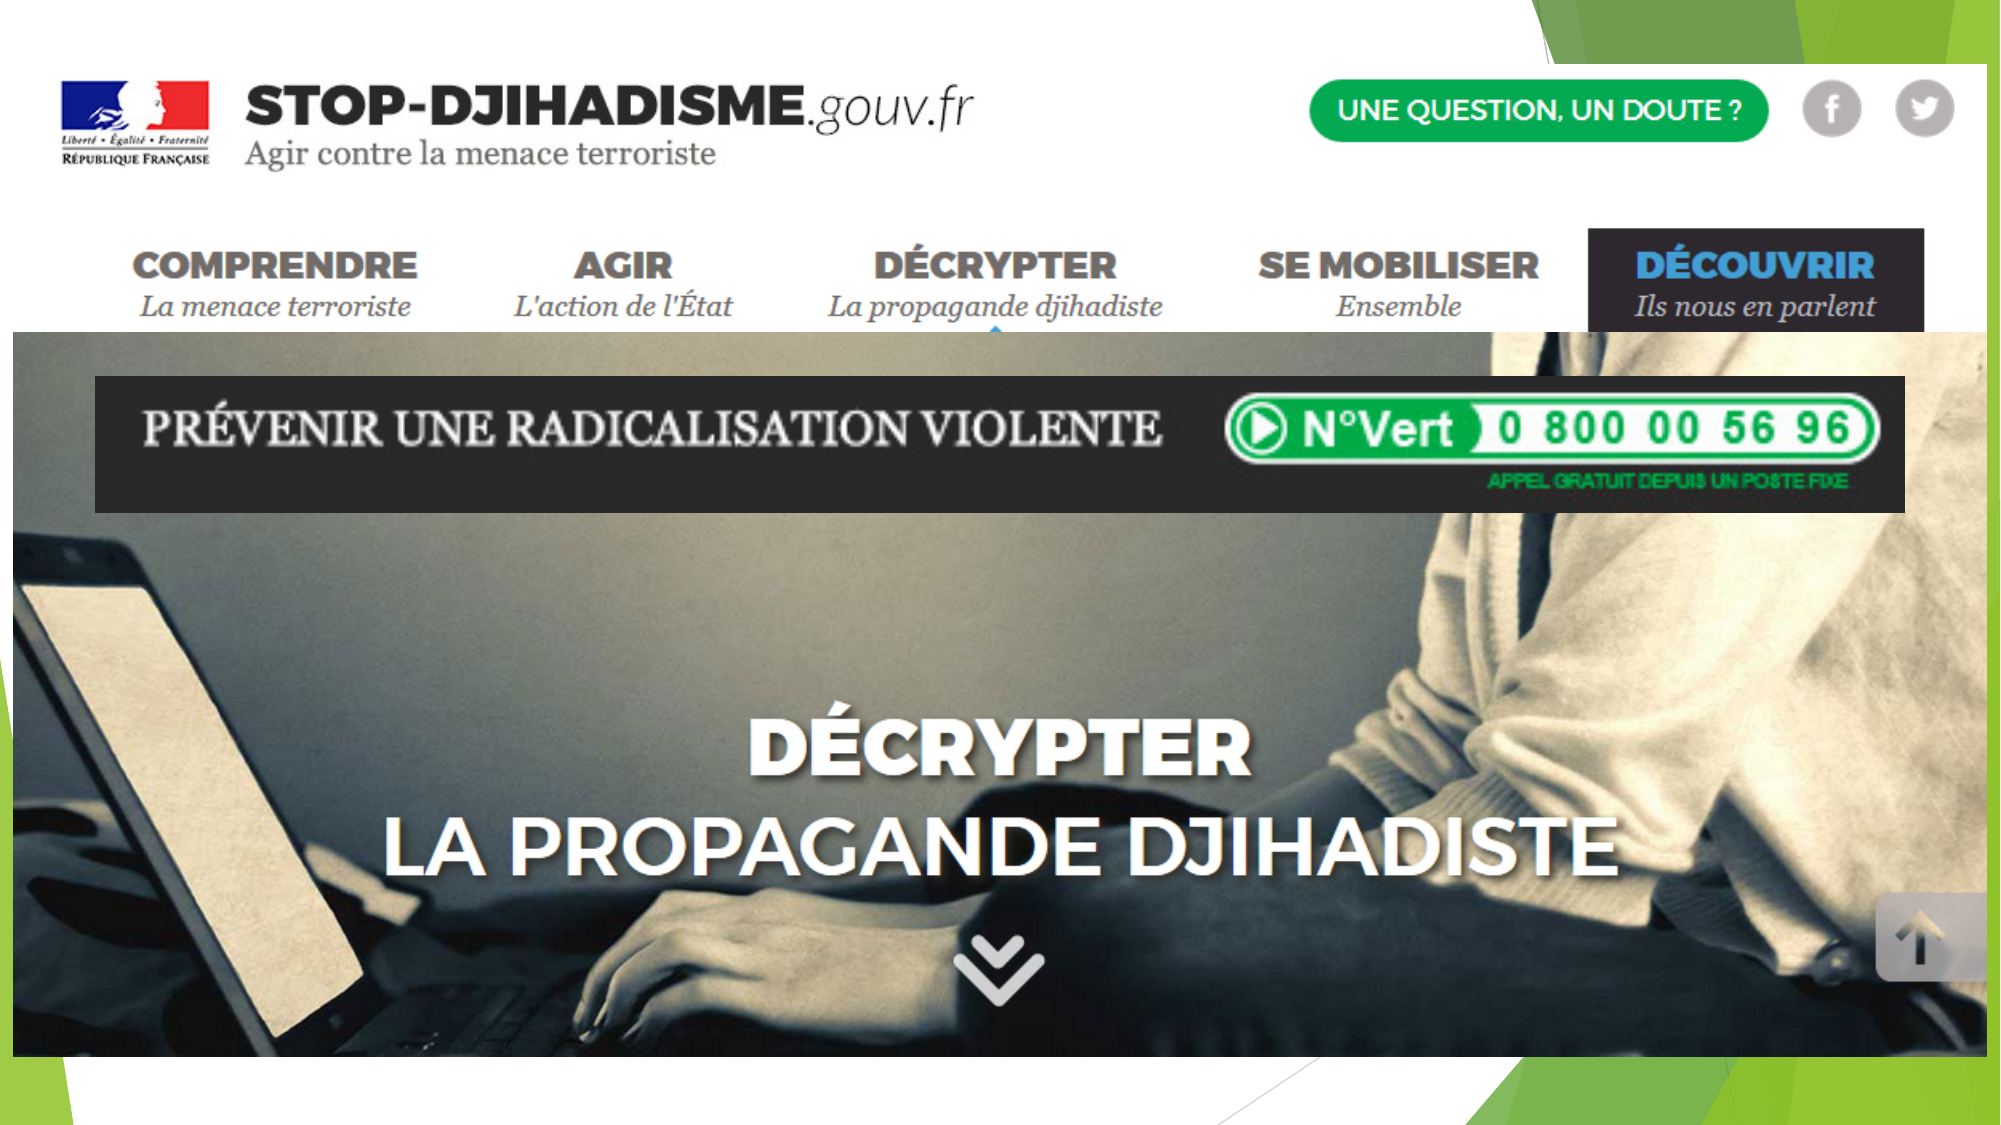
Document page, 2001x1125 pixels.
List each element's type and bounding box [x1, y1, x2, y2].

picture [13, 64, 1987, 1058]
